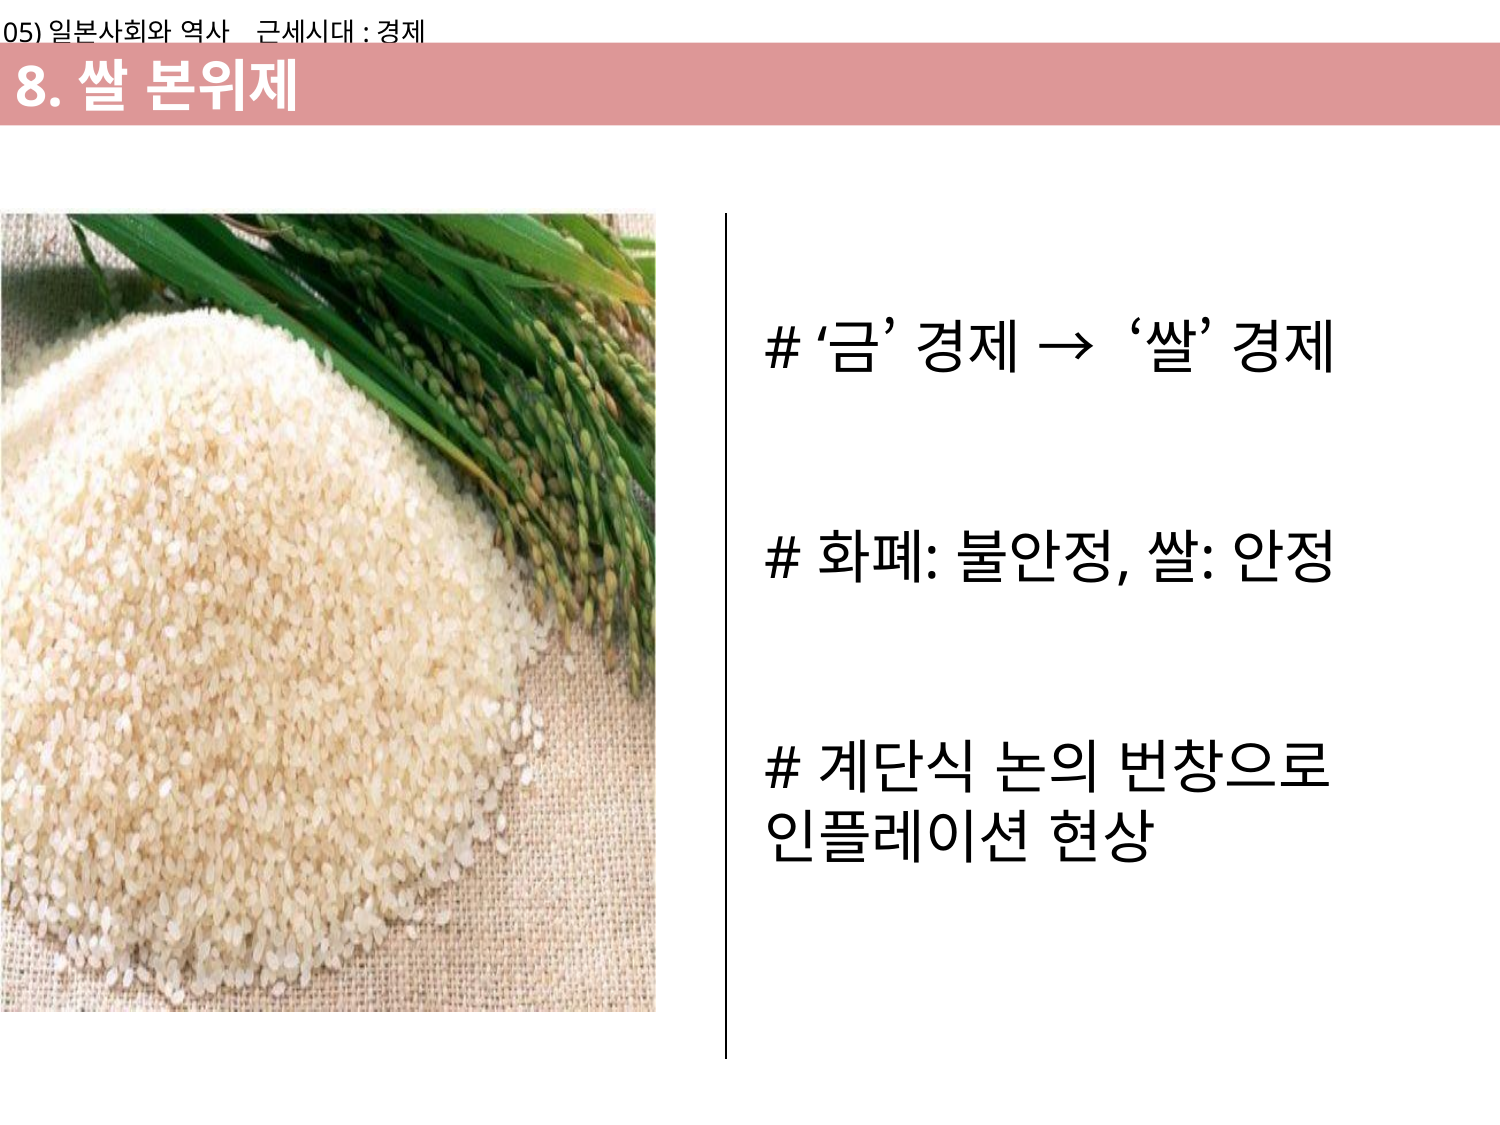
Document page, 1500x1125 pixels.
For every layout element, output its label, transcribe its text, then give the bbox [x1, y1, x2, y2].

text_box # ‘금’ 경제 → ‘쌀’ 경제 # 화폐: 불안정, 쌀: 안정 # 계단식 논의 번창으로 인플레이션 현상 [749, 302, 1500, 878]
text_box 8. 쌀 본위제 [0, 42, 1500, 126]
picture [0, 208, 656, 1012]
text_box 05) 일본사회와 역사 _ 근세시대 : 경제 [0, 7, 868, 42]
